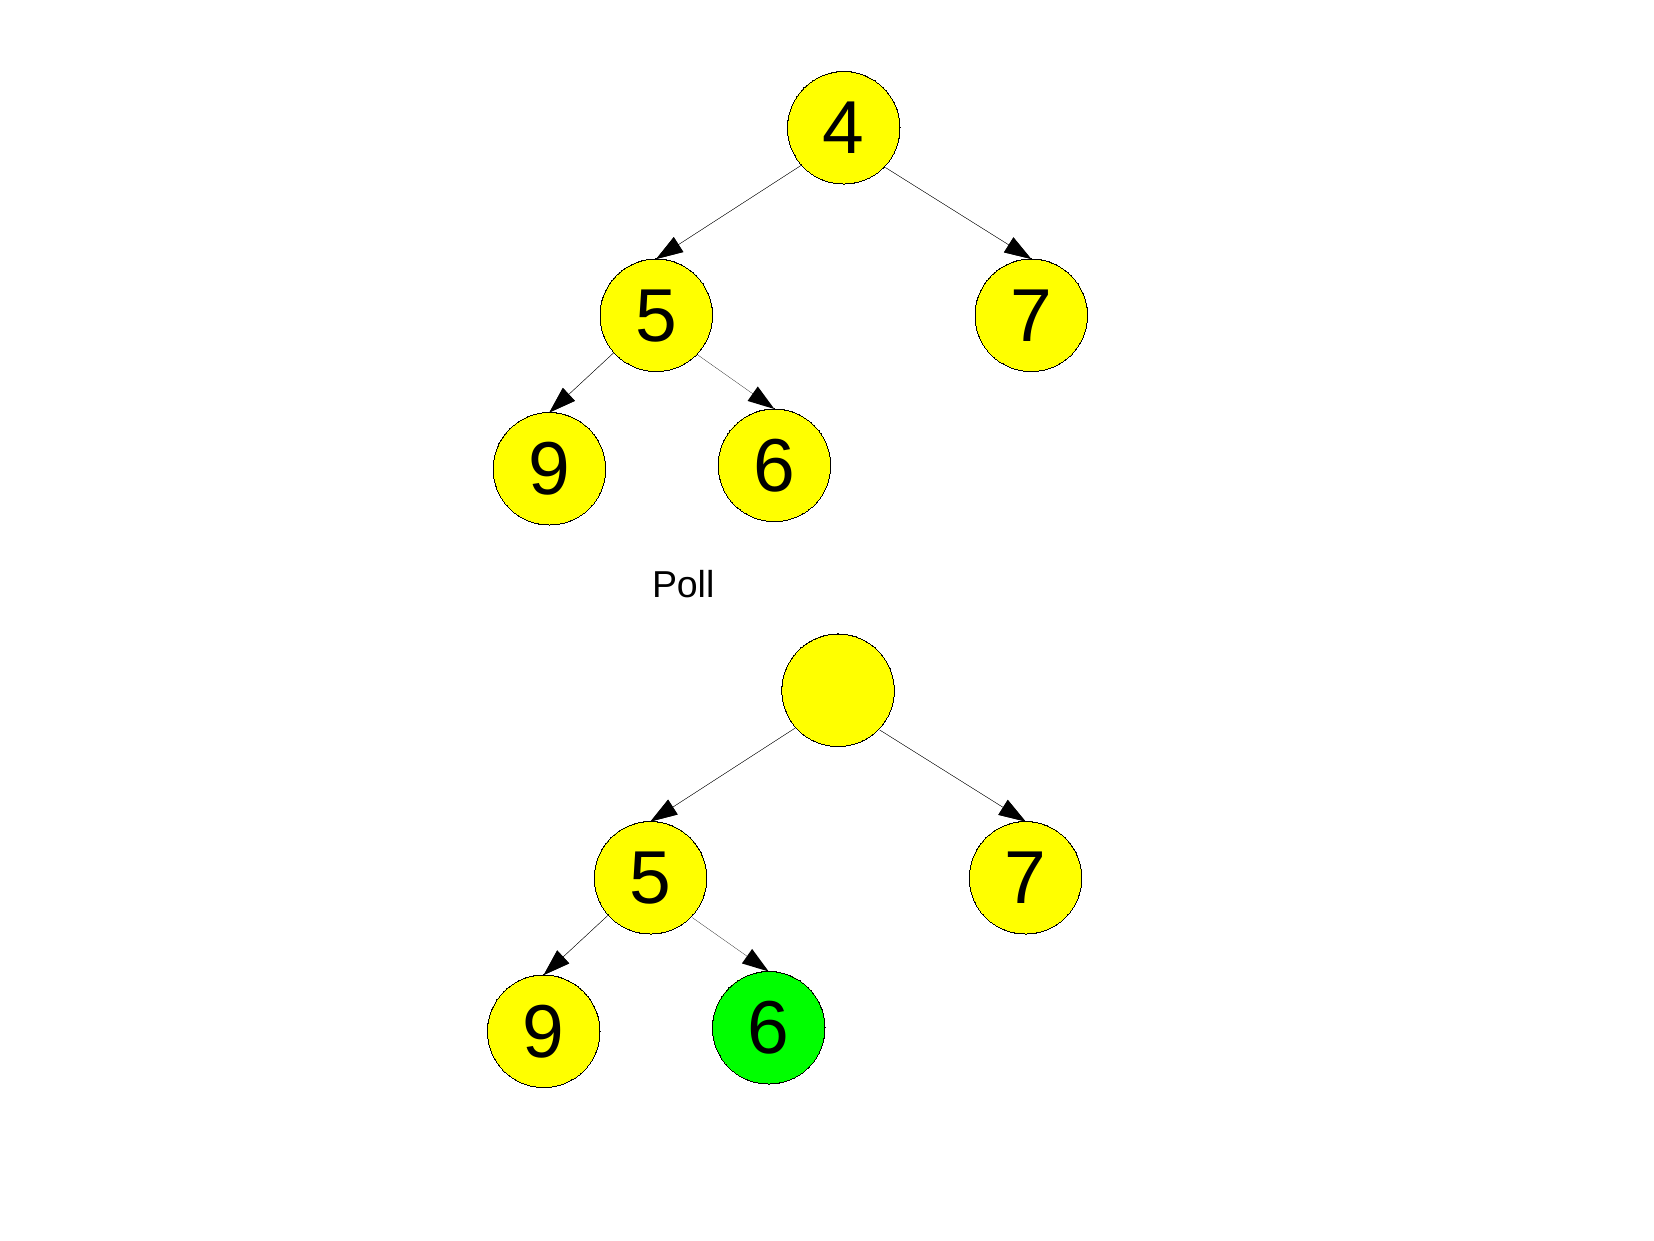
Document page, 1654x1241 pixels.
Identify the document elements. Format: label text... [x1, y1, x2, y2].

text_box 5 [781, 729, 830, 747]
text_box 5 [781, 695, 795, 736]
text_box Poll [637, 555, 1037, 617]
text_box 5 [846, 730, 895, 747]
text_box 6 [718, 409, 831, 522]
text_box 9 [487, 975, 601, 1088]
text_box 5 [880, 697, 895, 738]
text_box 9 [493, 412, 606, 526]
text_box 4 [787, 71, 901, 185]
text_box 7 [975, 259, 1088, 372]
text_box [781, 634, 895, 747]
text_box 5 [781, 633, 895, 686]
text_box 6 [712, 971, 826, 1085]
text_box 5 [600, 259, 713, 372]
text_box 7 [969, 821, 1082, 935]
text_box 5 [594, 821, 707, 935]
